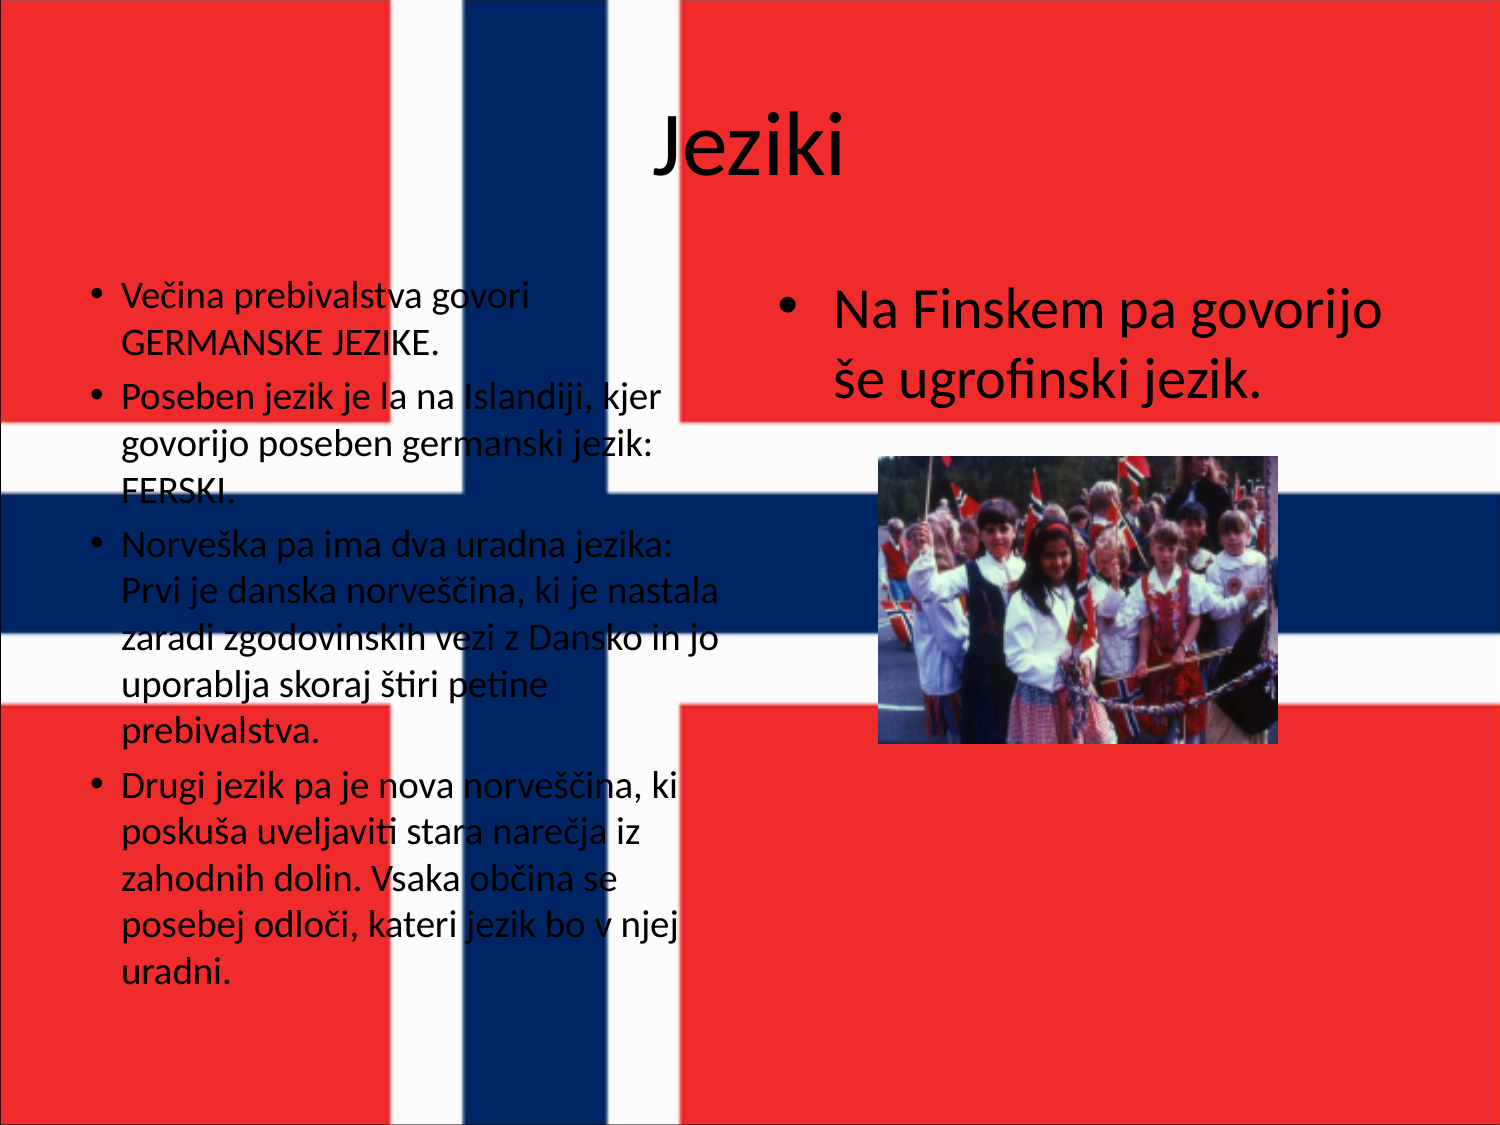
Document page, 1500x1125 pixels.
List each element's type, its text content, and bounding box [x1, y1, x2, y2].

list Na Finskem pa govorijo še ugrofinski jezik. [762, 262, 1425, 1005]
picture [0, 0, 1500, 1125]
list Večina prebivalstva govori GERMANSKE JEZIKE. Poseben jezik je la na Islandiji, kjer govorijo poseben germanski jezik: FERSKI. Norveška pa ima dva uradna jezika: Prvi je danska norveščina, ki je nastala zaradi zgodovinskih vezi z Dansko in jo uporablja skoraj štiri petine prebivalstva. Drugi jezik pa je nova norveščina, ki poskuša uveljaviti stara narečja iz zahodnih dolin. Vsaka občina se posebej odloči, kateri jezik bo v njej uradni. [75, 262, 738, 1005]
title Jeziki [75, 45, 1425, 233]
